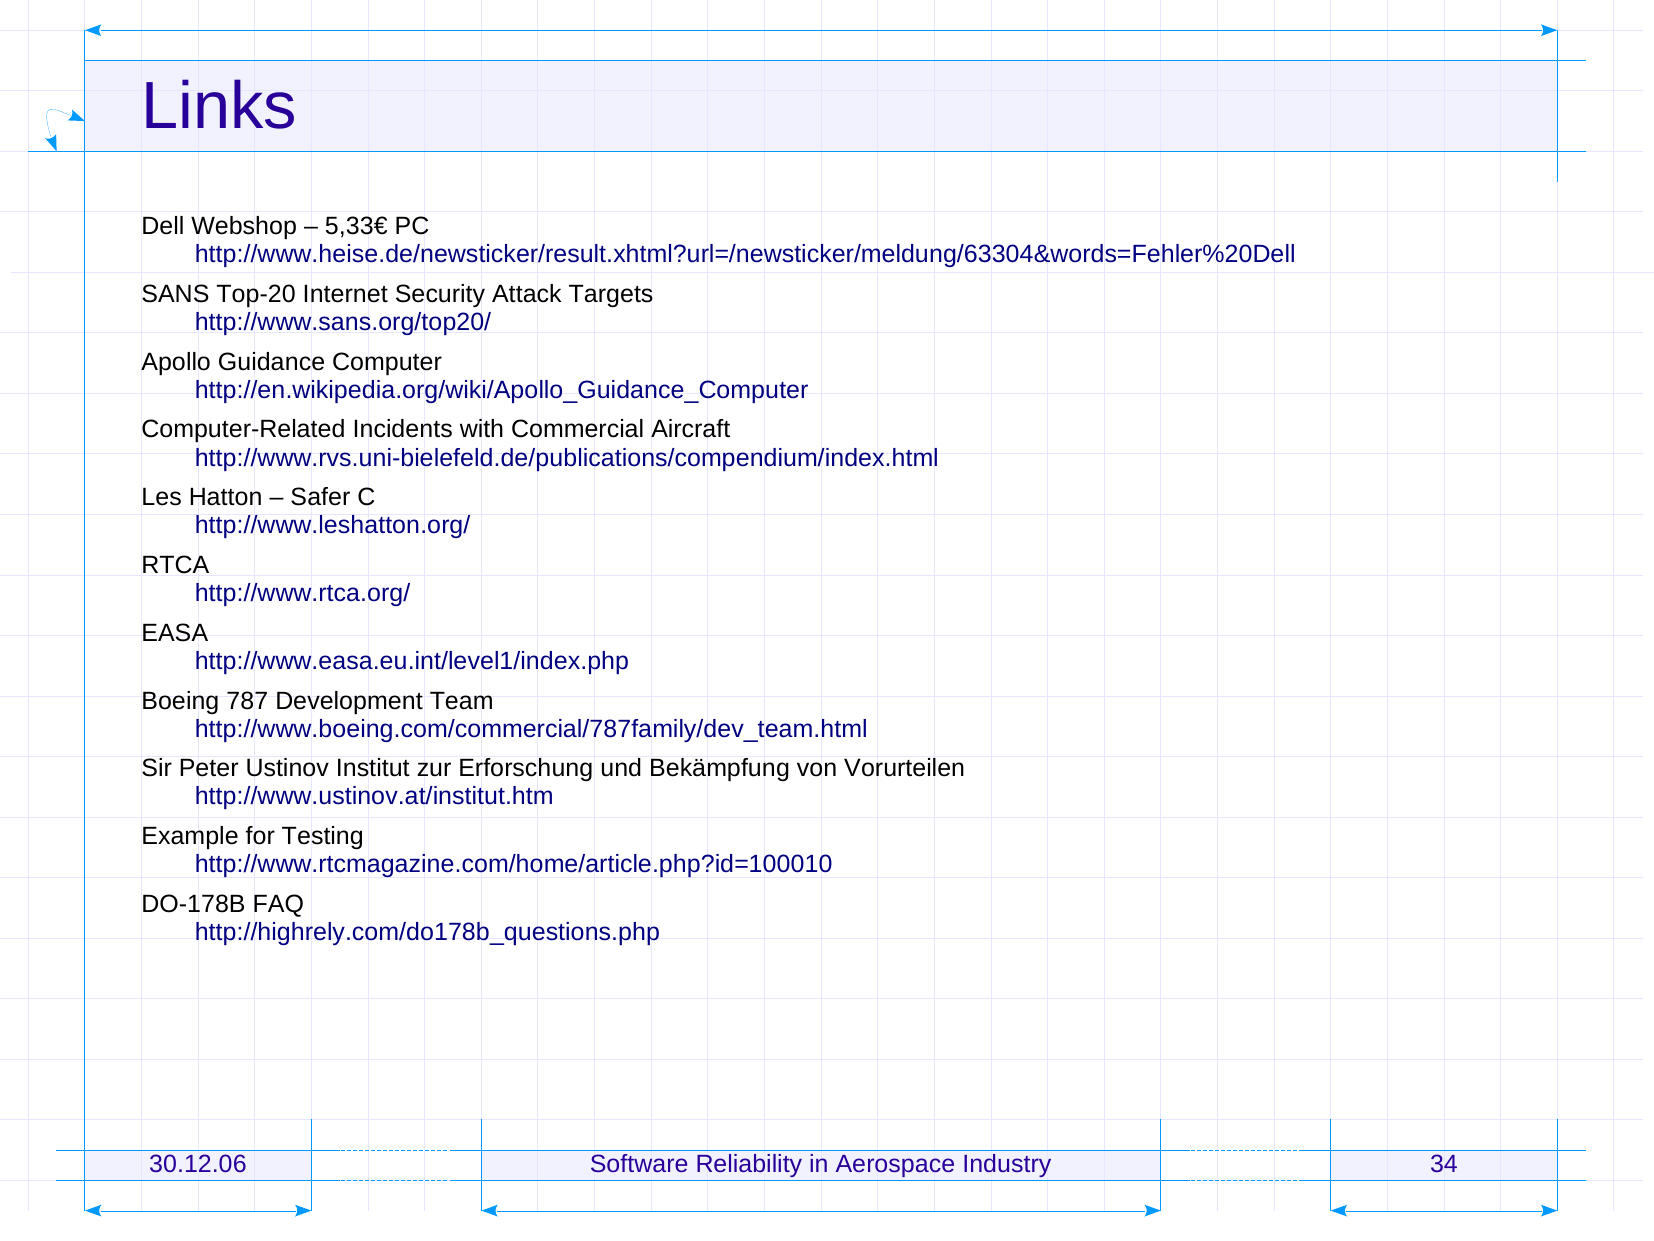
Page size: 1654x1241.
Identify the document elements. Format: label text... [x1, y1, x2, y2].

title Links [141, 67, 1558, 144]
list Dell Webshop – 5,33€ PC http://www.heise.de/newsticker/result.xhtml?url=/newsticker/meldung/63304&words=Fehler%20Dell SANS Top-20 Internet Security Attack Targets http://www.sans.org/top20/ Apollo Guidance Computer http://en.wikipedia.org/wiki/Apollo_Guidance_Computer Computer-Related Incidents with Commercial Aircraft http://www.rvs.uni-bielefeld.de/publications/compendium/index.html Les Hatton – Safer C http://www.leshatton.org/ RTCA http://www.rtca.org/ EASA http://www.easa.eu.int/level1/index.php Boeing 787 Development Team http://www.boeing.com/commercial/787family/dev_team.html Sir Peter Ustinov Institut zur Erforschung und Bekämpfung von Vorurteilen http://www.ustinov.at/institut.htm Example for Testing http://www.rtcmagazine.com/home/article.php?id=100010 DO-178B FAQ http://highrely.com/do178b_questions.php [141, 211, 1558, 1106]
